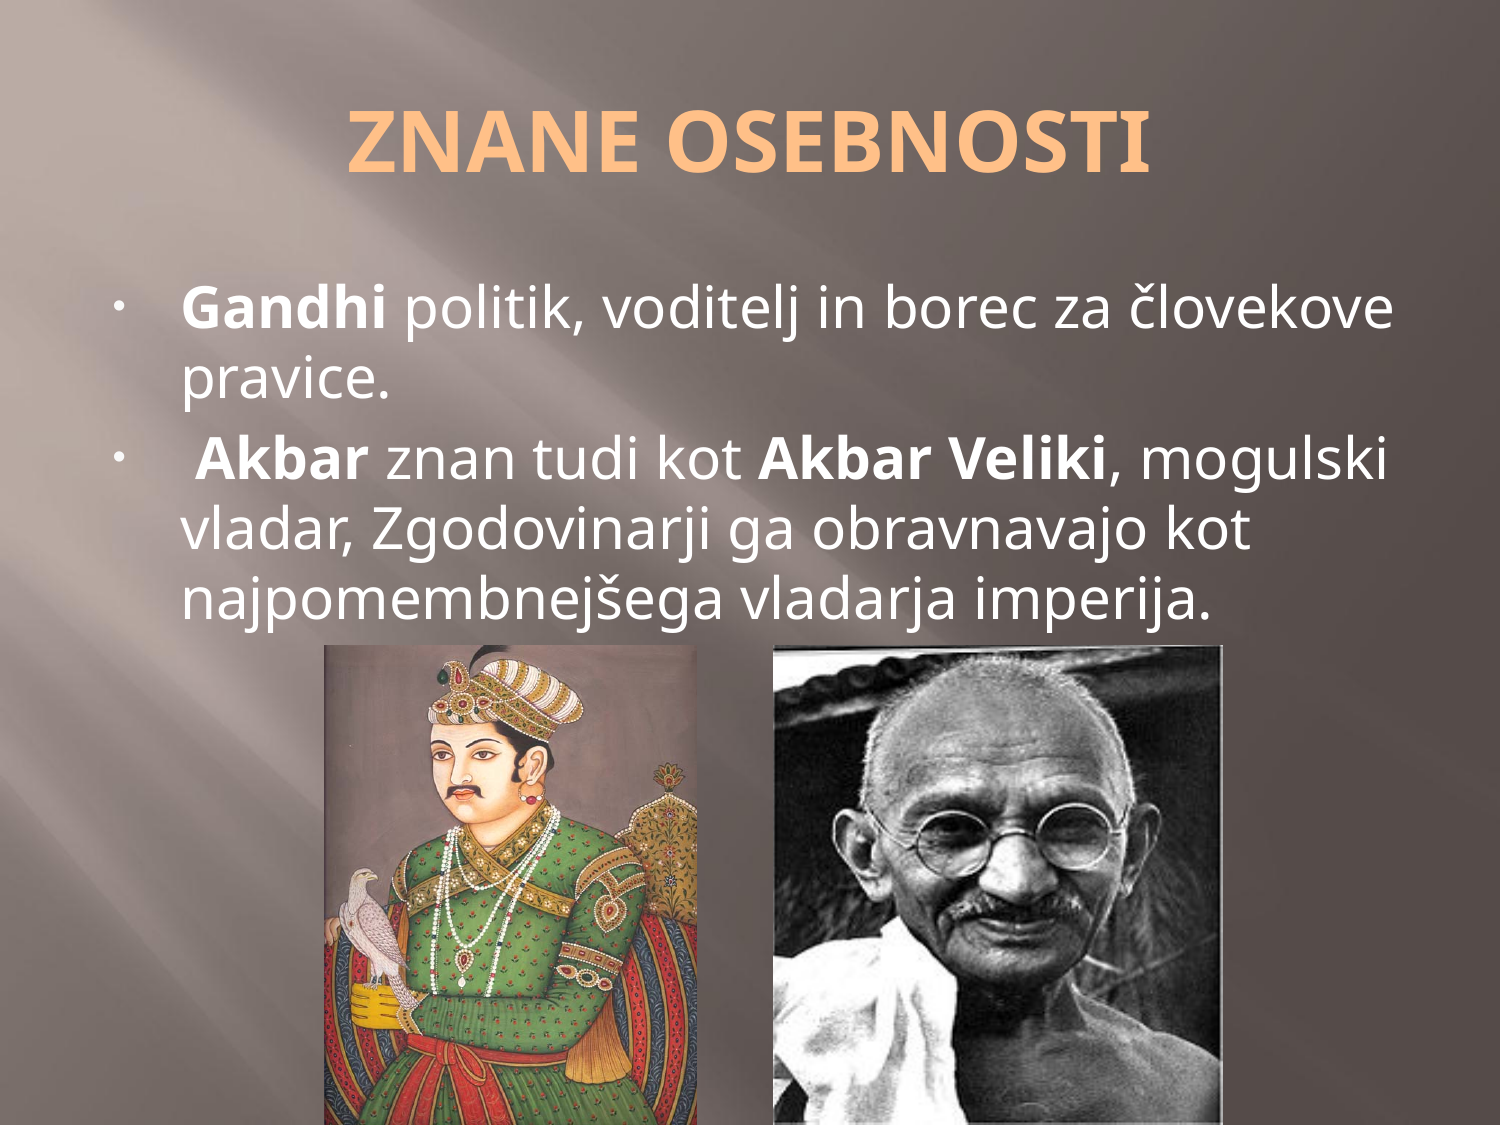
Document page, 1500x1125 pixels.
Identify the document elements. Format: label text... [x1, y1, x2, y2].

list Gandhi politik, voditelj in borec za človekove pravice. Akbar znan tudi kot Akbar Veliki, mogulski vladar, Zgodovinarji ga obravnavajo kot najpomembnejšega vladarja imperija. [75, 262, 1425, 1035]
picture [0, 0, 1500, 1125]
title ZNANE OSEBNOSTI [75, 45, 1425, 233]
